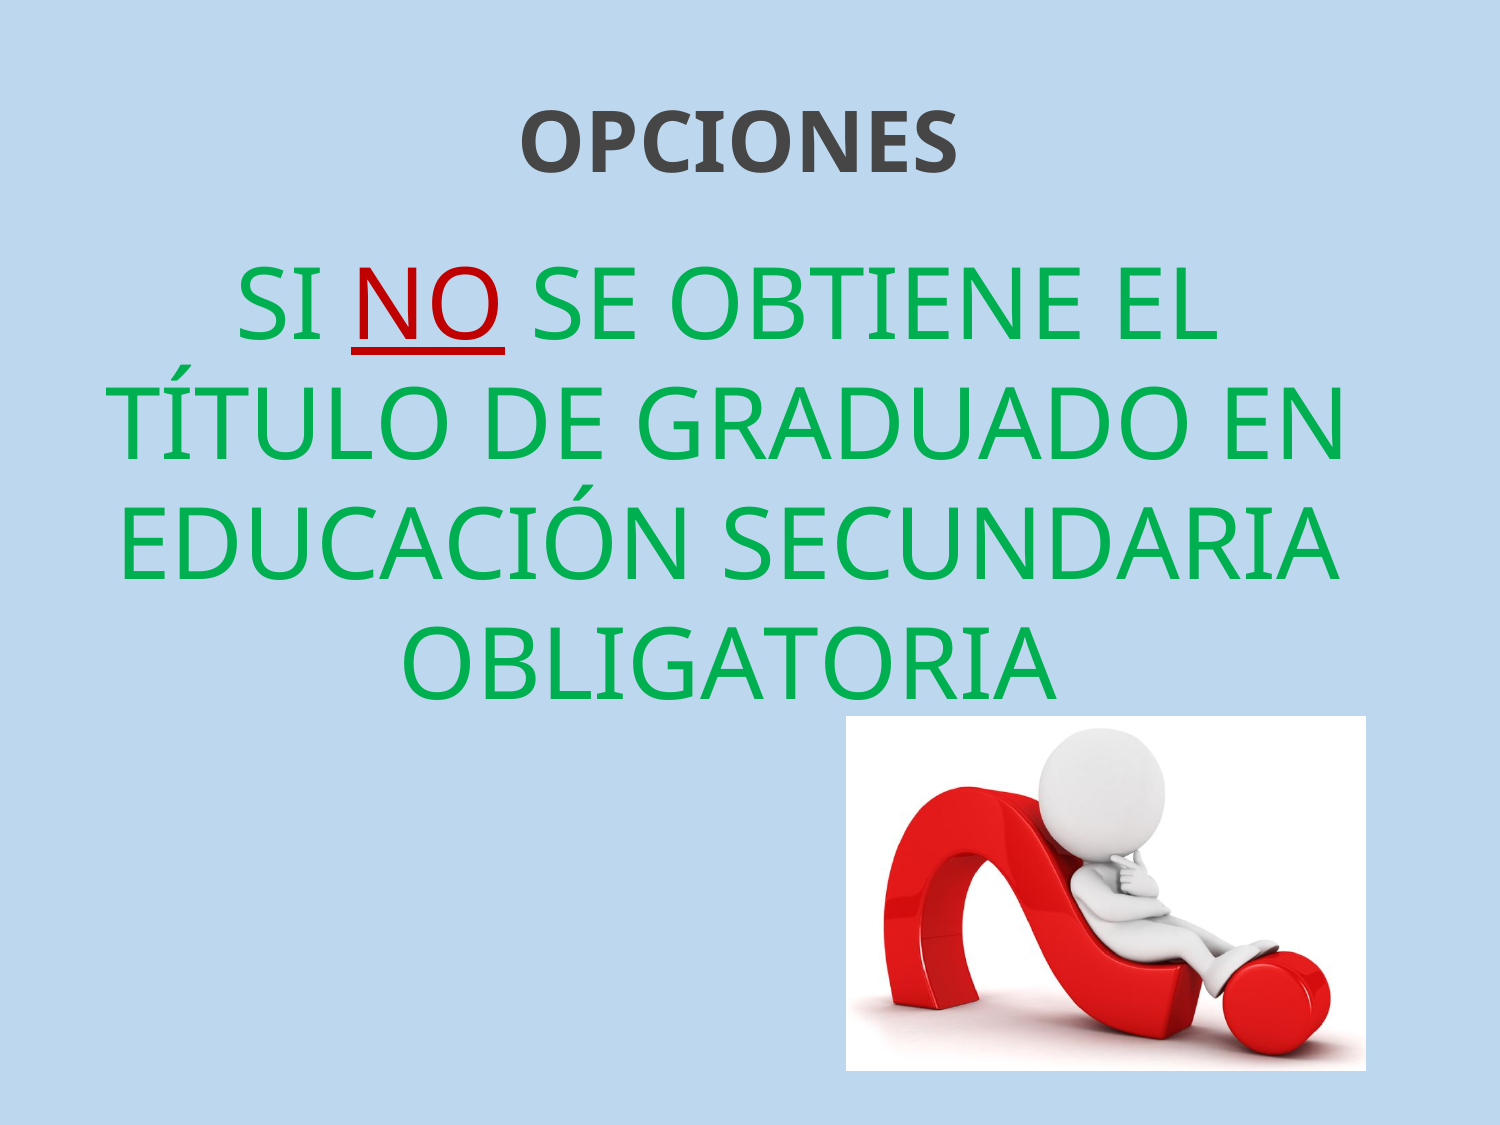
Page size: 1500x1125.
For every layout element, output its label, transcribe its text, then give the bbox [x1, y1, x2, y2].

text_box OPCIONES [75, 45, 1426, 233]
picture [846, 716, 1366, 1071]
text_box SI NO SE OBTIENE EL TÍTULO DE GRADUADO EN EDUCACIÓN SECUNDARIA OBLIGATORIA [53, 232, 1404, 779]
